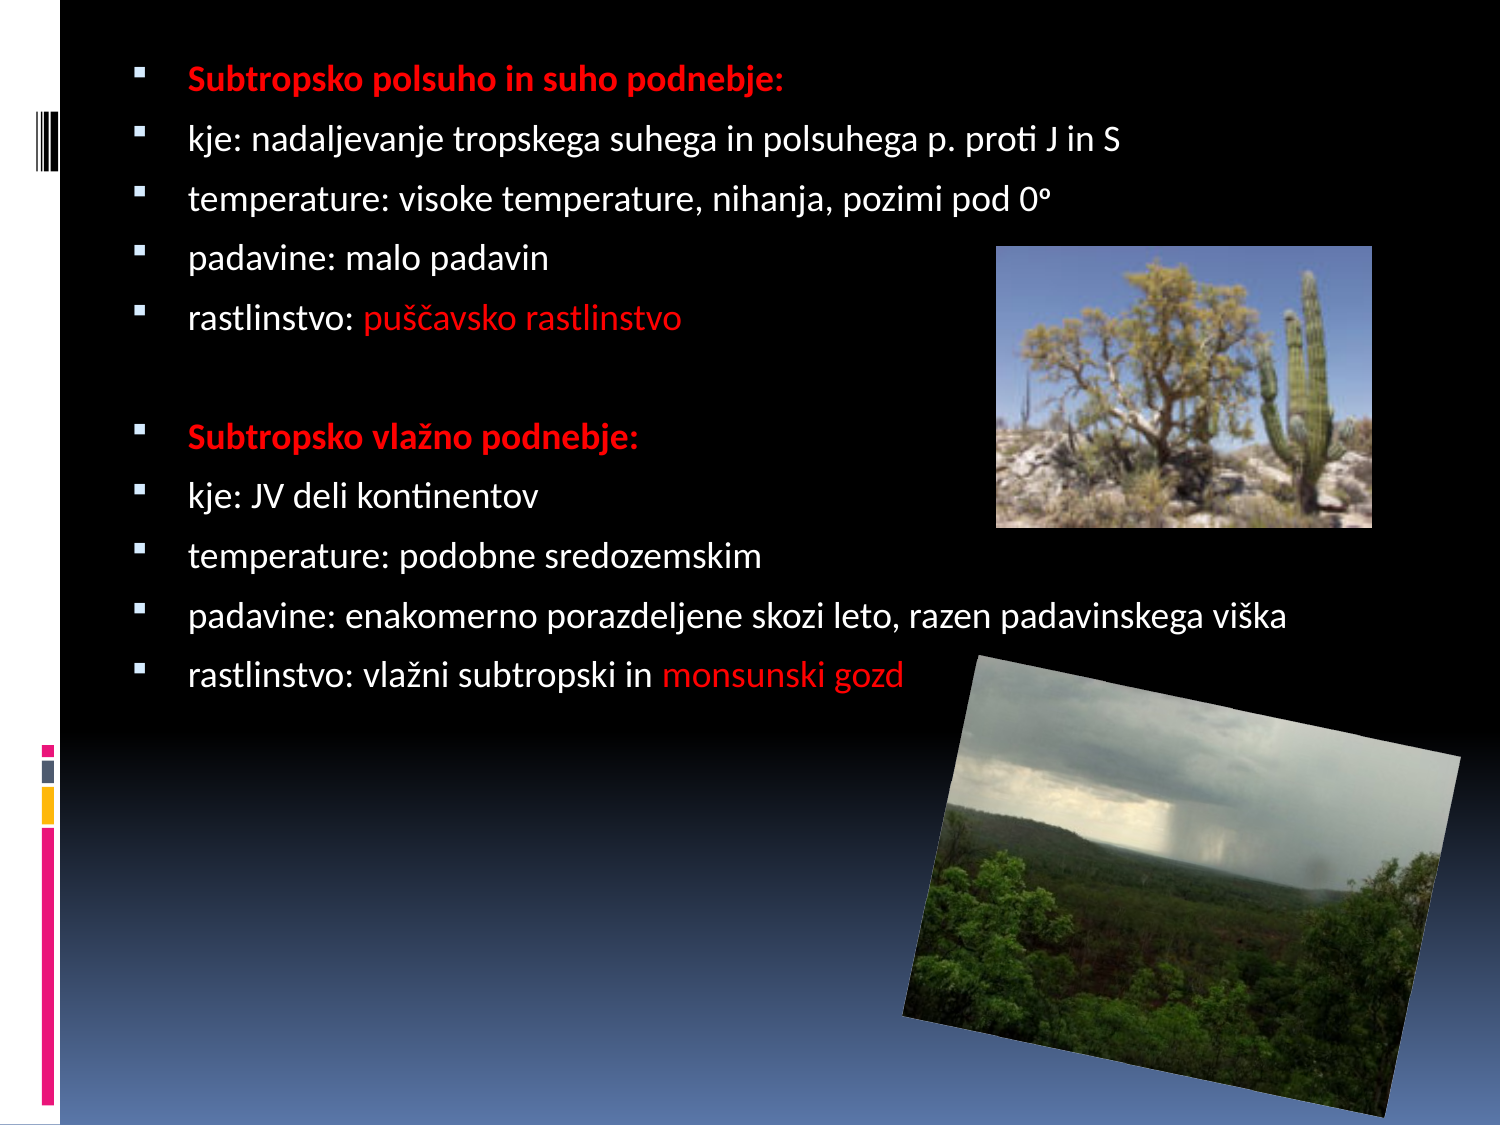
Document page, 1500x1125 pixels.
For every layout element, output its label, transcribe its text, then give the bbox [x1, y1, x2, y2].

list Subtropsko polsuho in suho podnebje: kje: nadaljevanje tropskega suhega in polsuhega p. proti J in S temperature: visoke temperature, nihanja, pozimi pod 0o padavine: malo padavin rastlinstvo: puščavsko rastlinstvo Subtropsko vlažno podnebje: kje: JV deli kontinentov temperature: podobne sredozemskim padavine: enakomerno porazdeljene skozi leto, razen padavinskega viška rastlinstvo: vlažni subtropski in monsunski gozd [105, 46, 1325, 739]
picture [996, 246, 1372, 528]
picture [901, 654, 1461, 1118]
